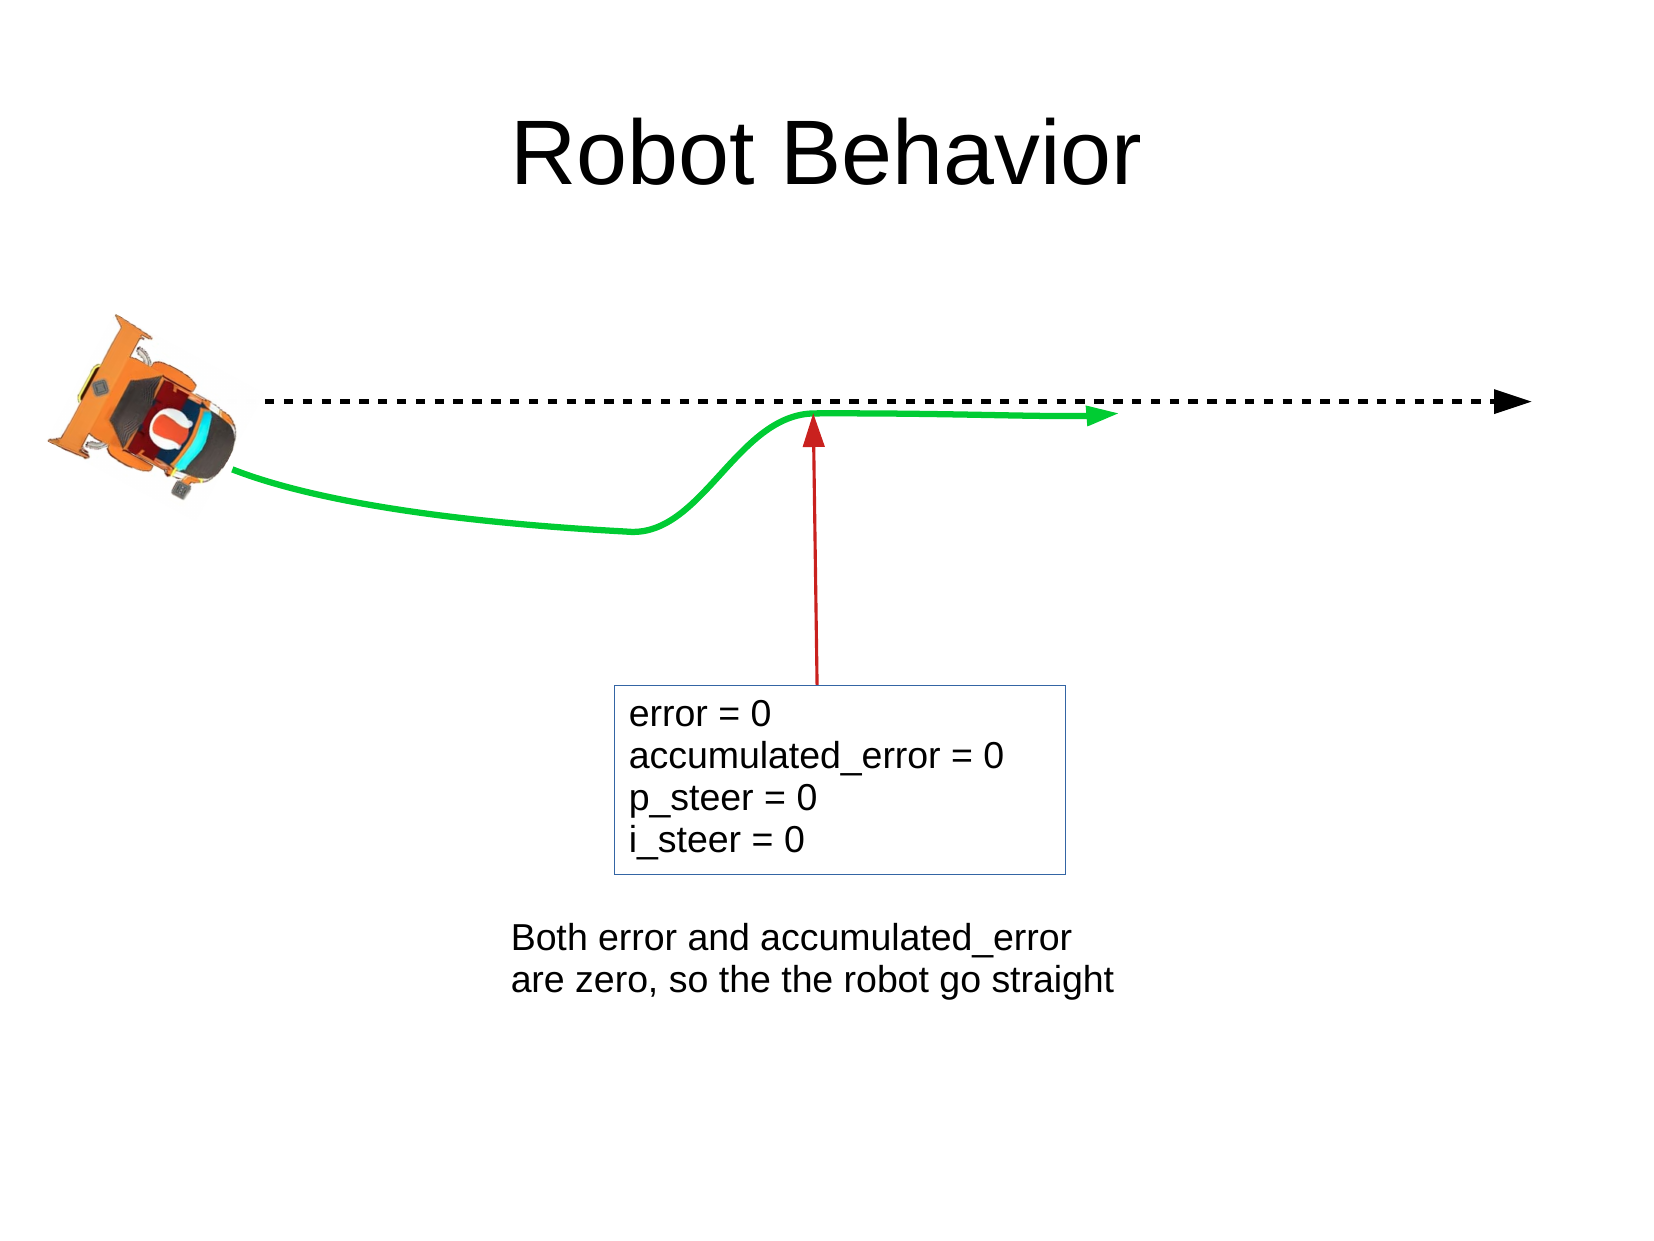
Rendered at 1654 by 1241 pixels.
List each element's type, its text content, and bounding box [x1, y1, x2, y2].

list [82, 290, 1571, 1099]
title Robot Behavior [82, 49, 1571, 257]
text_box error = 0 accumulated_error = 0 p_steer = 0 i_steer = 0 [614, 685, 1066, 875]
text_box Both error and accumulated_error are zero, so the the robot go straight [496, 909, 1146, 1051]
picture [46, 313, 264, 521]
